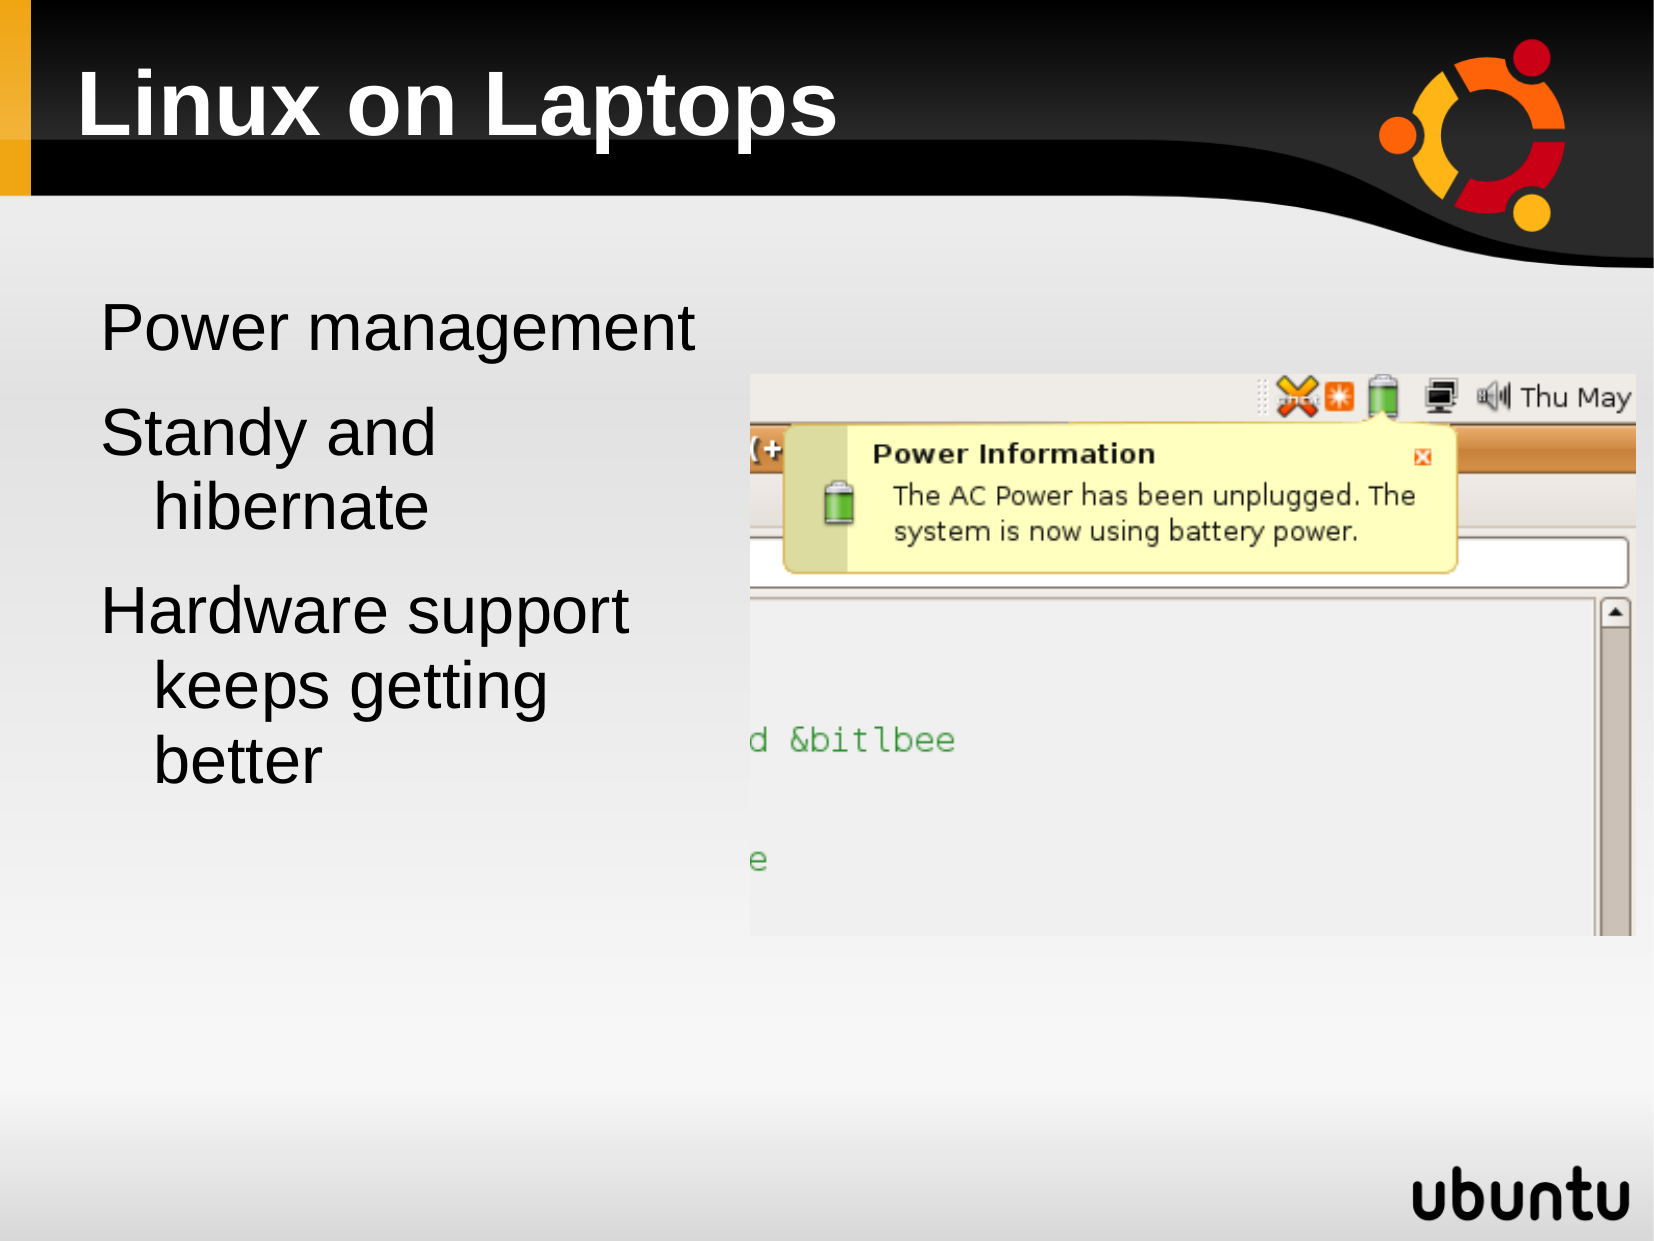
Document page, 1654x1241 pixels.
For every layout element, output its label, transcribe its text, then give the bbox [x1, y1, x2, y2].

picture [0, 0, 1654, 1241]
list Power management Standy and hibernate Hardware support keeps getting better [82, 290, 713, 1109]
title Linux on Laptops [76, 0, 1565, 208]
